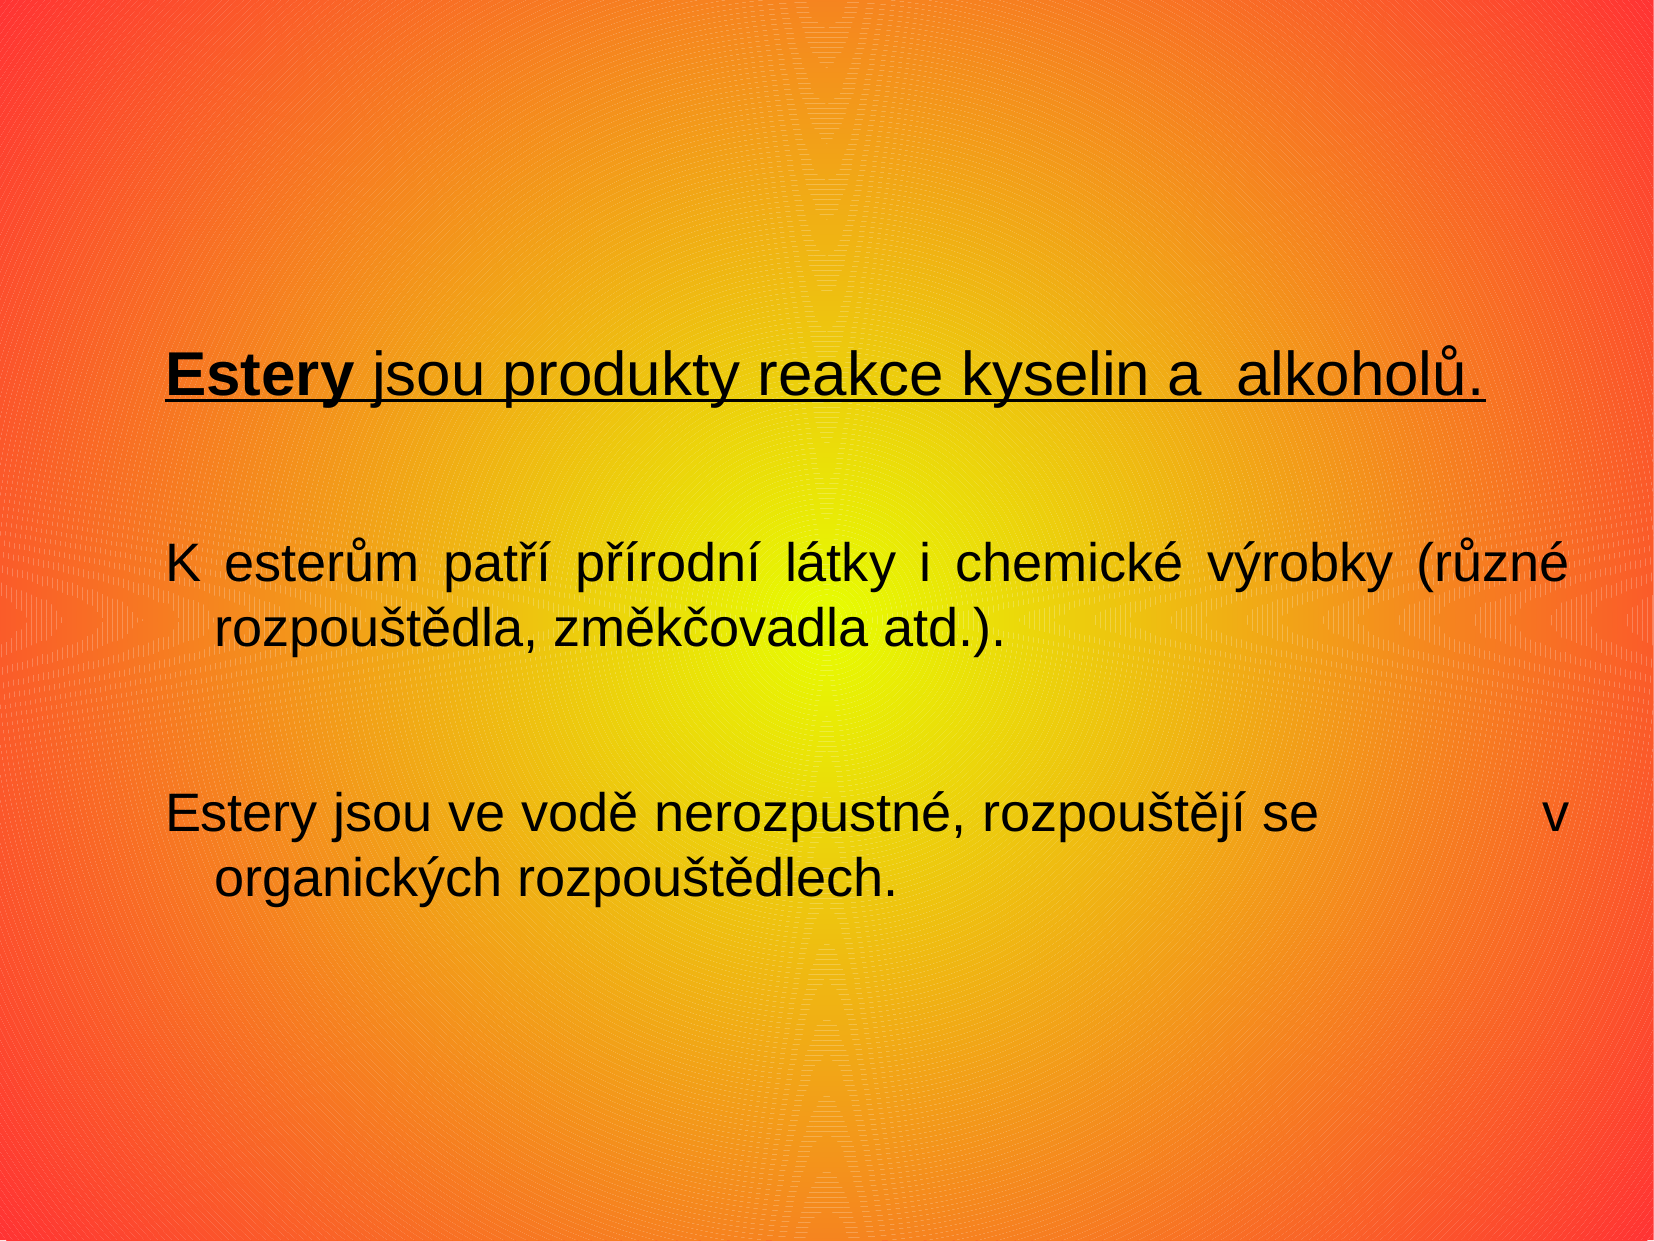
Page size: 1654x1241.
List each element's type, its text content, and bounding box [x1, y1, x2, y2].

list Estery jsou produkty reakce kyselin a alkoholů. K esterům patří přírodní látky i chemické výrobky (různé rozpouštědla, změkčovadla atd.). Estery jsou ve vodě nerozpustné, rozpouštějí se v organických rozpouštědlech. [82, 333, 1571, 915]
